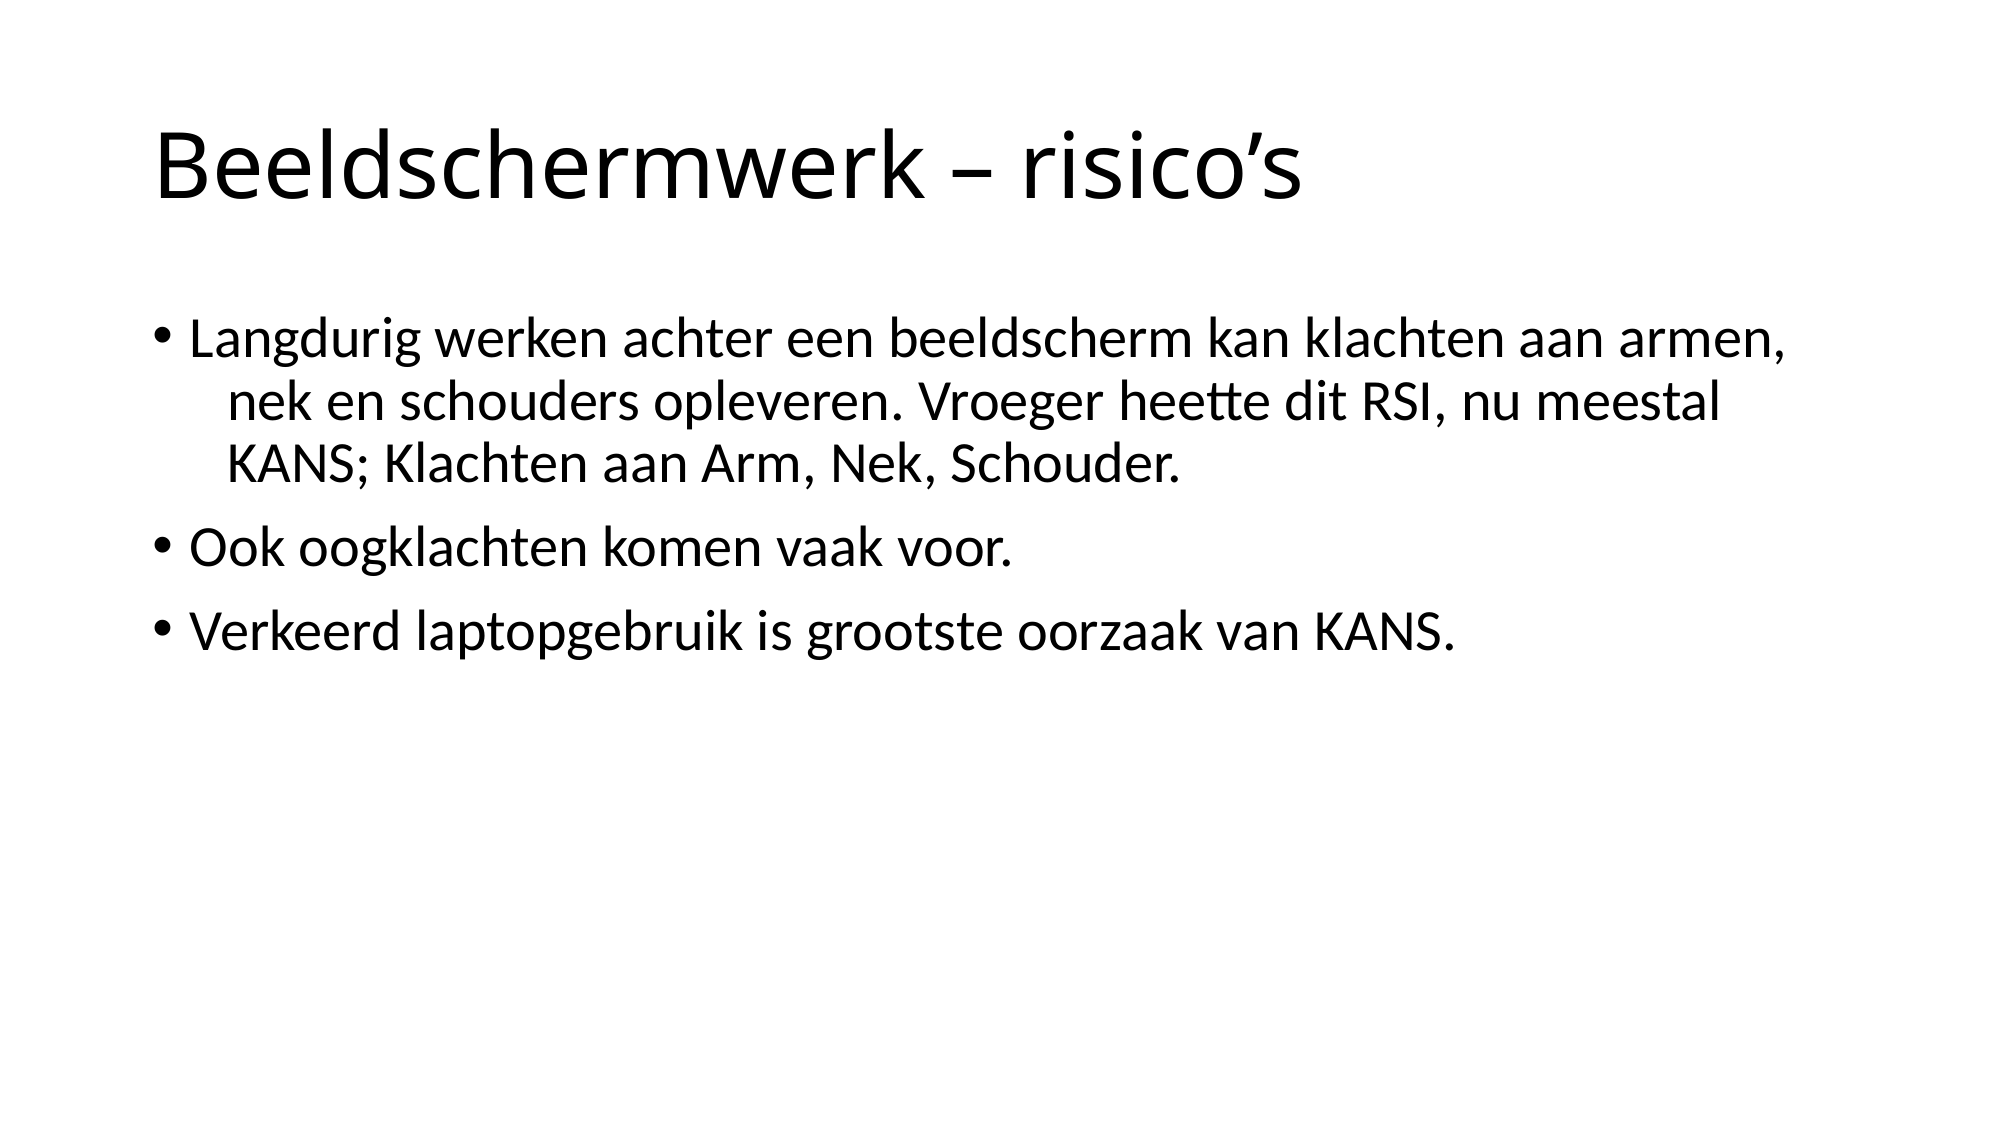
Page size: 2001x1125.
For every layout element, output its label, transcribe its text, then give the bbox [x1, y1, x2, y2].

list Langdurig werken achter een beeldscherm kan klachten aan armen, nek en schouders opleveren. Vroeger heette dit RSI, nu meestal KANS; Klachten aan Arm, Nek, Schouder. Ook oogklachten komen vaak voor. Verkeerd laptopgebruik is grootste oorzaak van KANS. [137, 299, 1863, 1014]
title Beeldschermwerk – risico’s [137, 59, 1863, 278]
